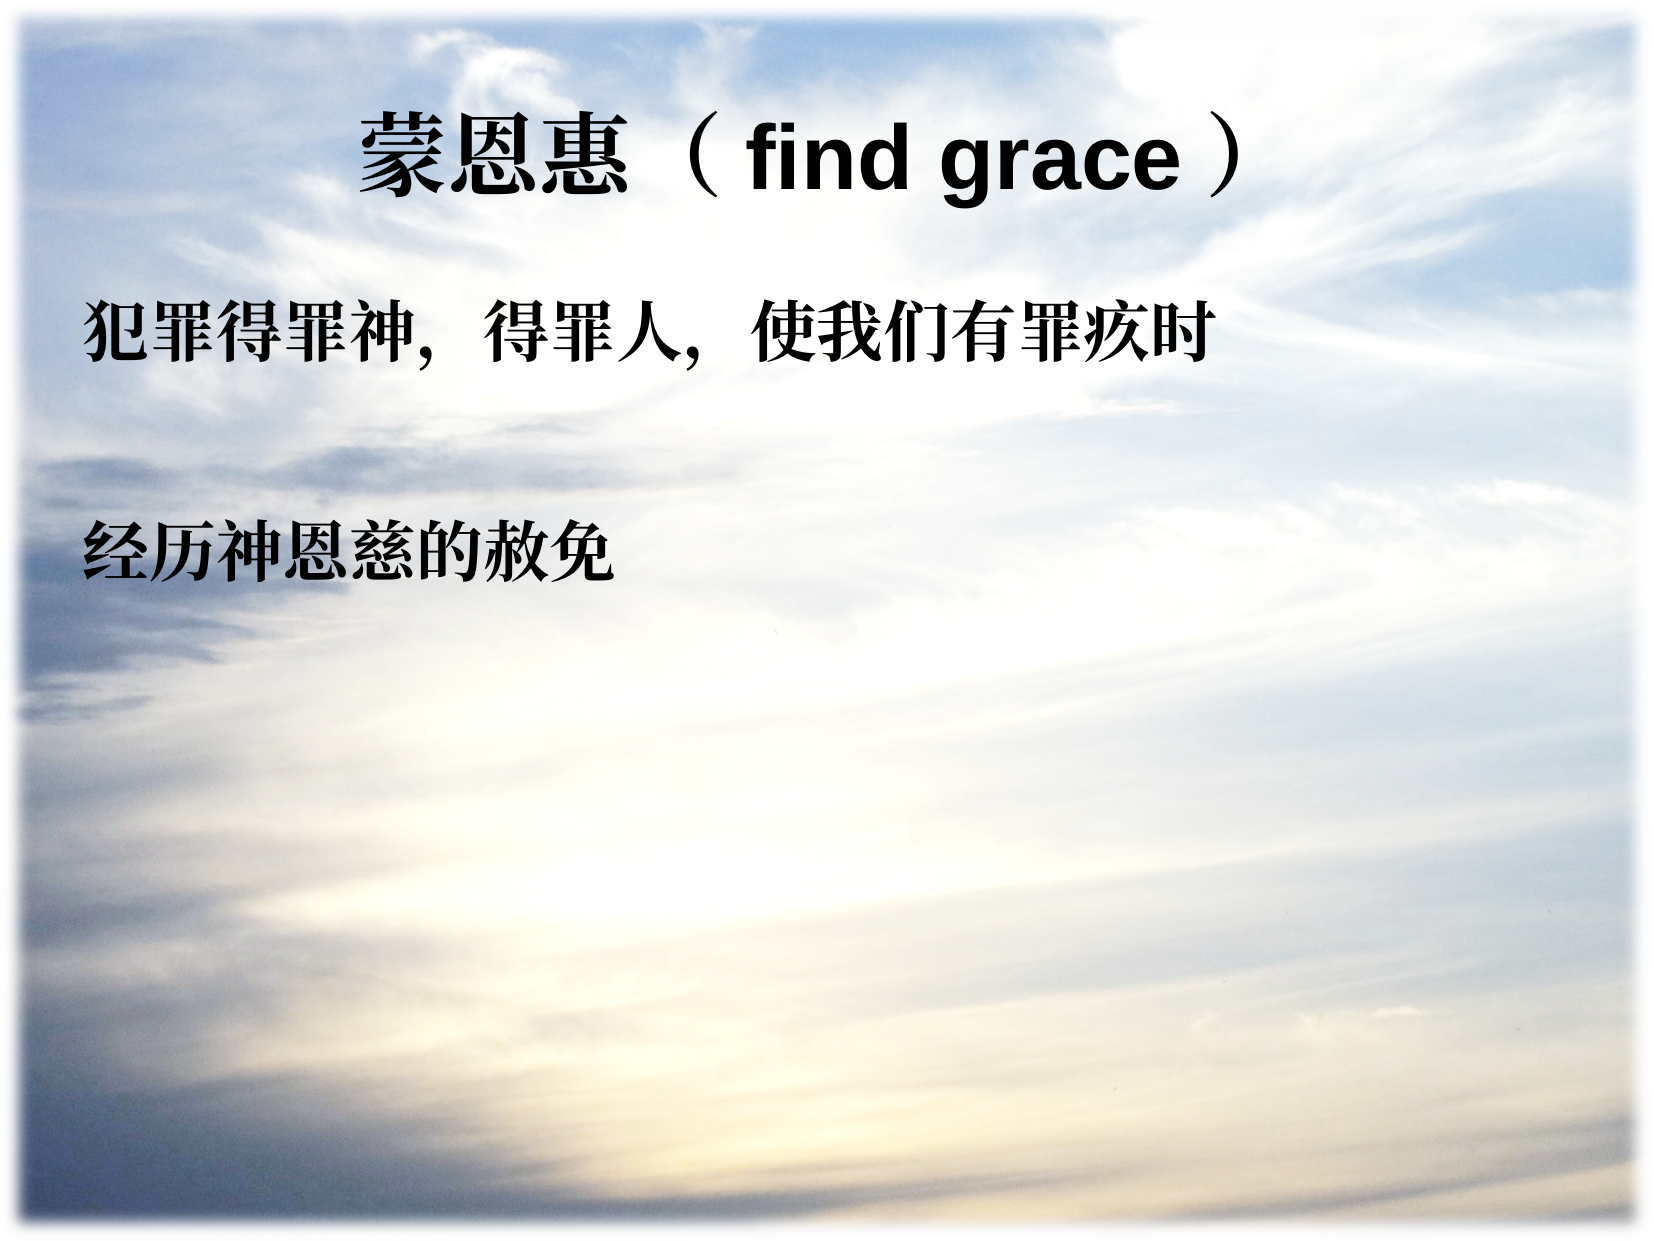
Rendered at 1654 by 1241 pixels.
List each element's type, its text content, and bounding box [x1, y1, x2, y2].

picture [0, 0, 1654, 1241]
list 犯罪得罪神，得罪人，使我们有罪疚时 经历神恩慈的赦免 [82, 290, 1571, 1109]
title 蒙恩惠（find grace） [82, 49, 1571, 257]
